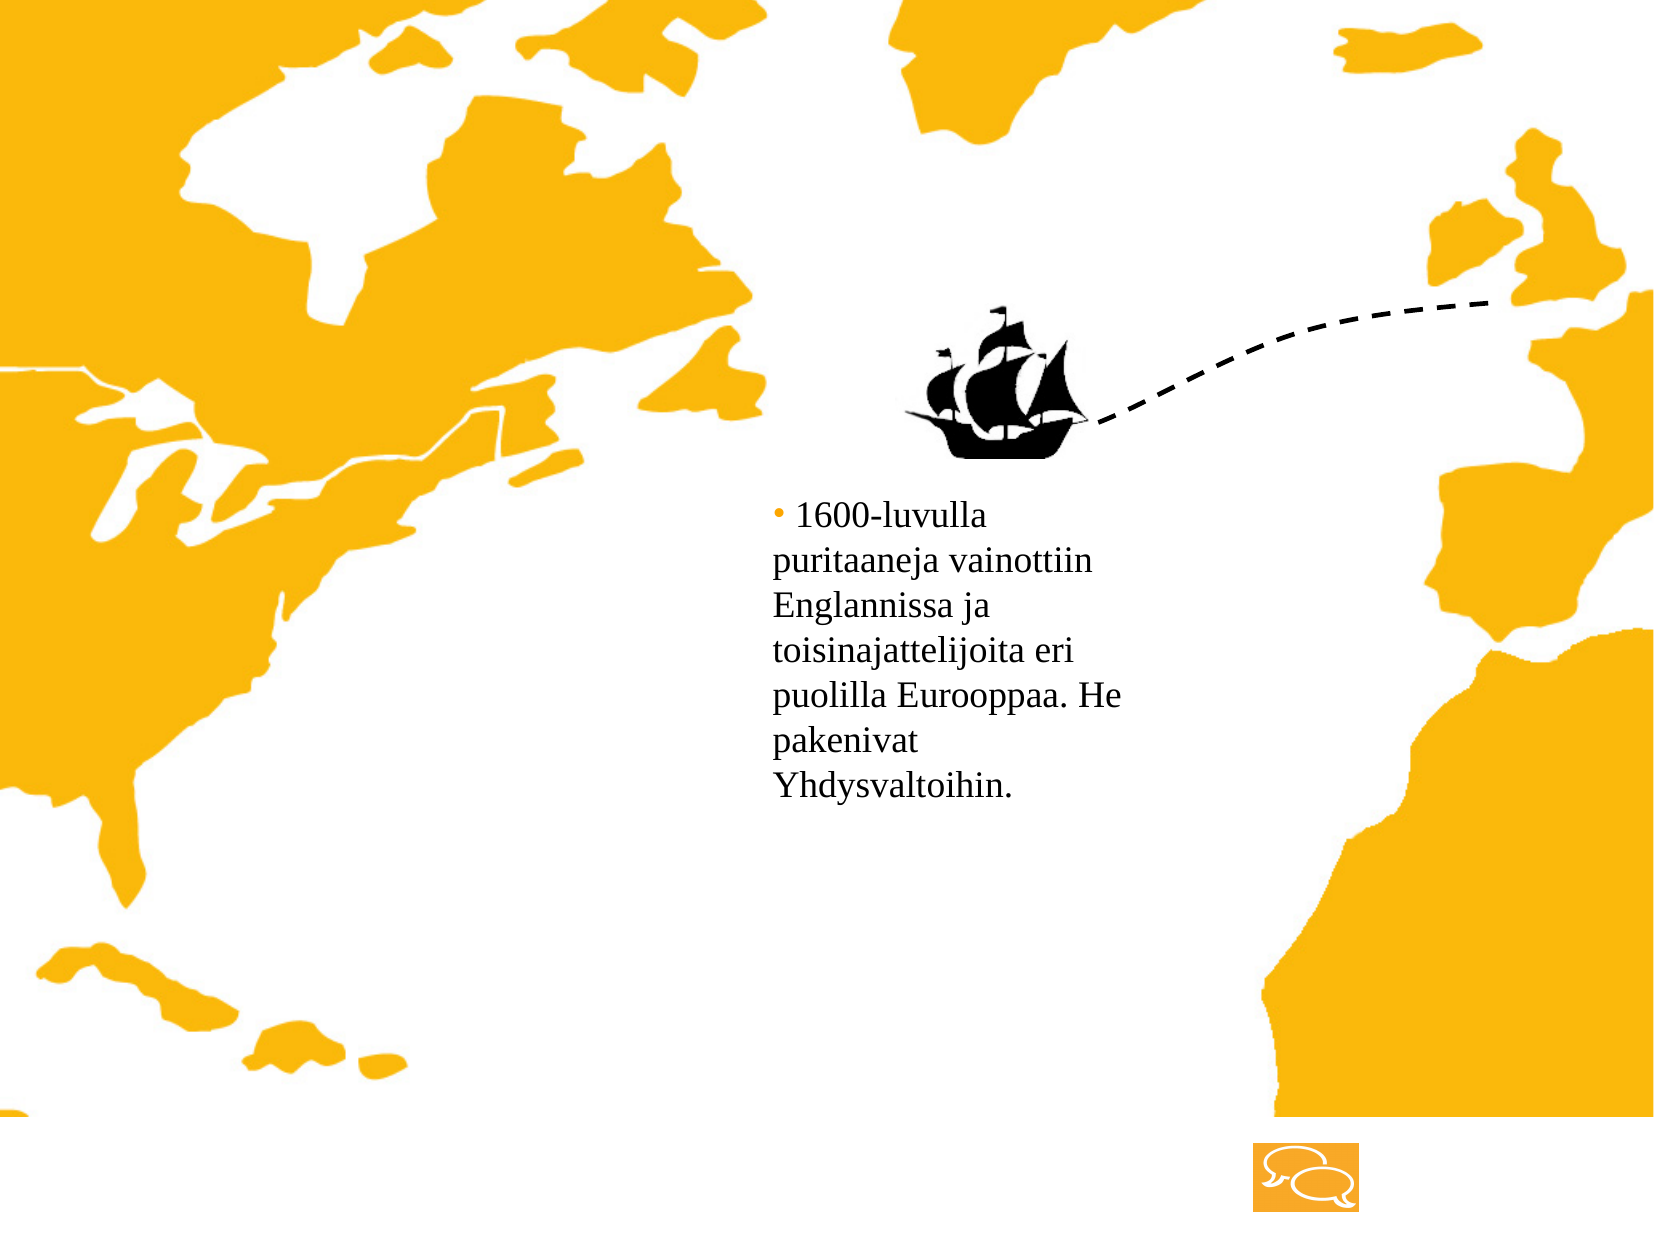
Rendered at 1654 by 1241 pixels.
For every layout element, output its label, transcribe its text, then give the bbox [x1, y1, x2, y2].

picture [0, 0, 1654, 1117]
text_box 1600-luvulla puritaaneja vainottiin Englannissa ja toisinajattelijoita eri puolilla Eurooppaa. He pakenivat Yhdysvaltoihin. [757, 482, 1144, 813]
picture [1253, 1143, 1359, 1212]
